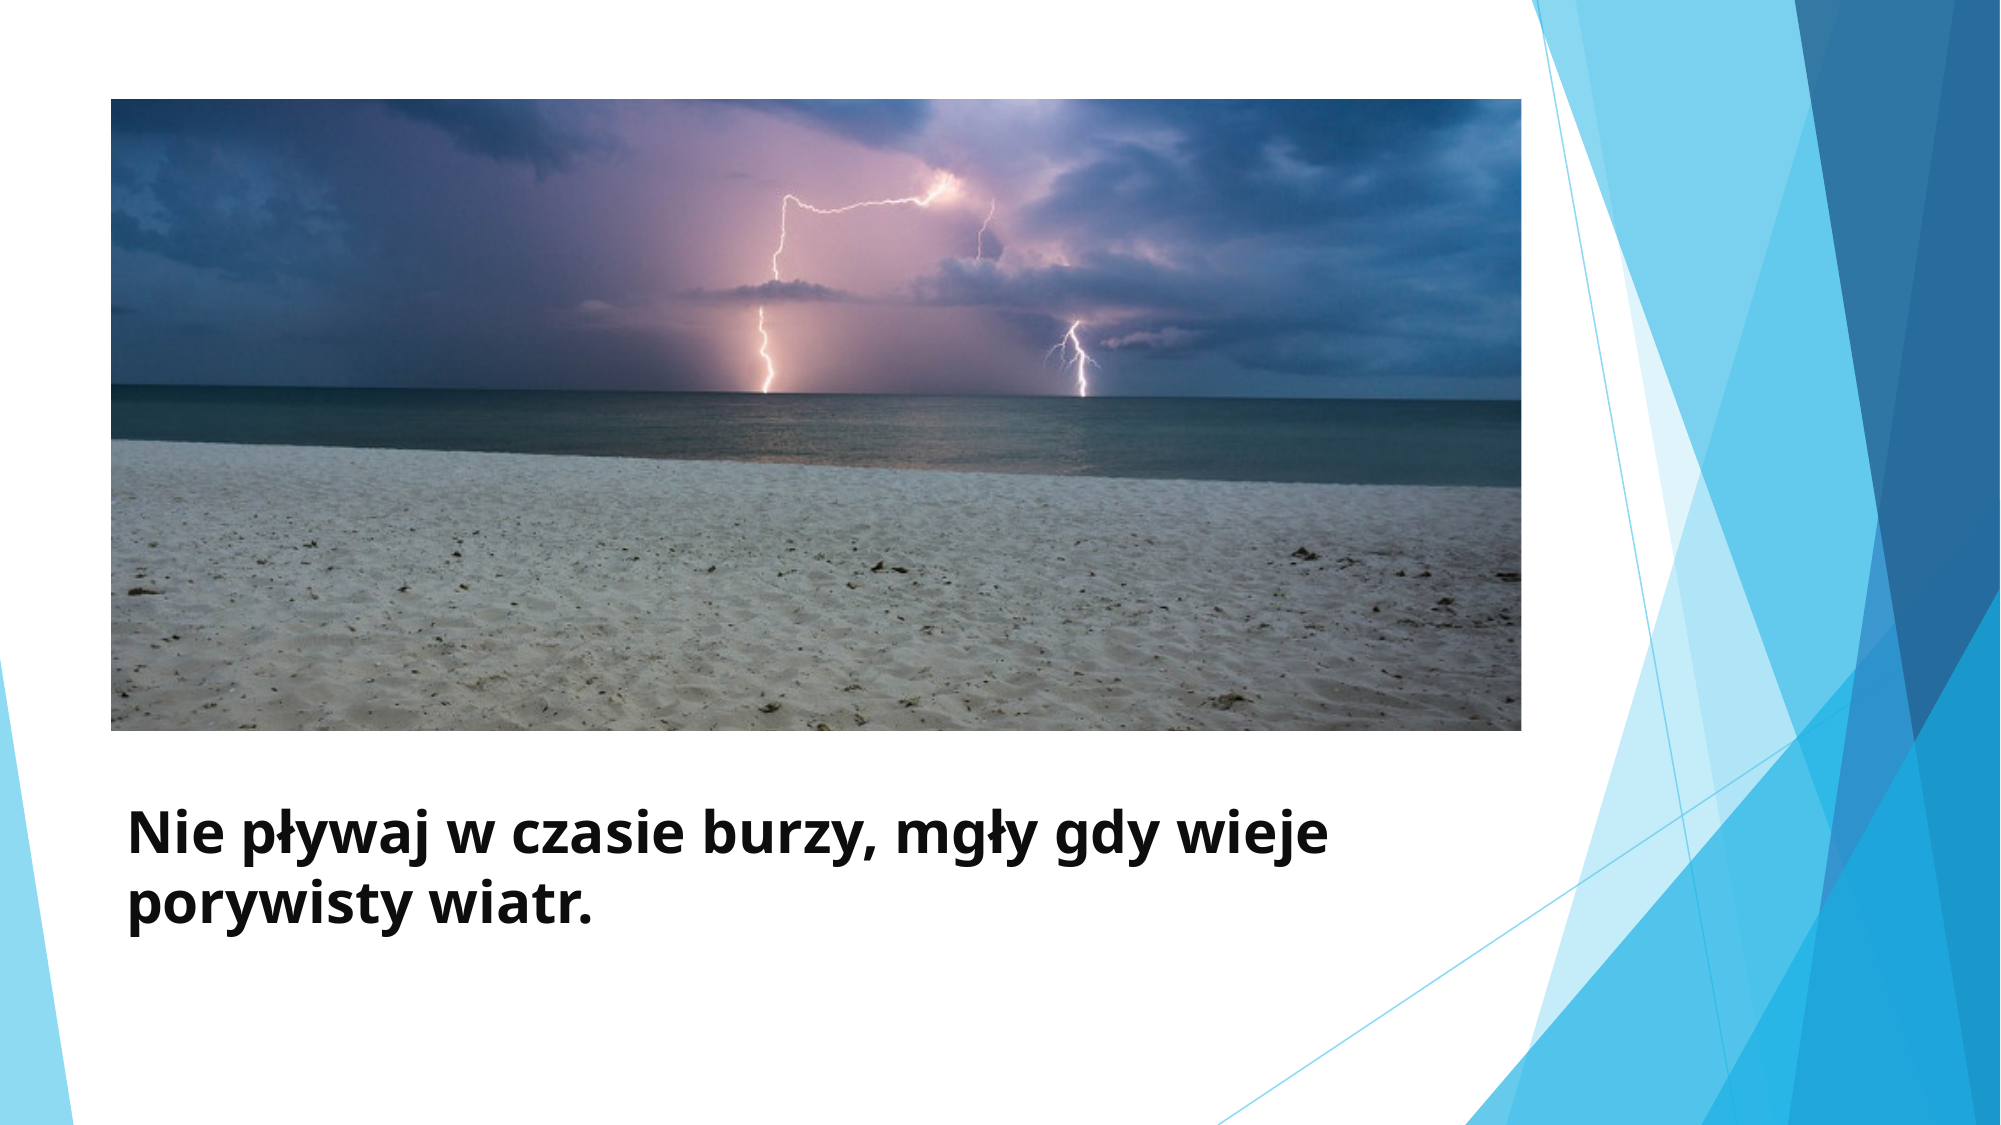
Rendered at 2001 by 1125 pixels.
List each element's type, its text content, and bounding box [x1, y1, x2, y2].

title Nie pływaj w czasie burzy, mgły gdy wieje porywisty wiatr. [111, 787, 1522, 881]
picture [111, 99, 1522, 731]
